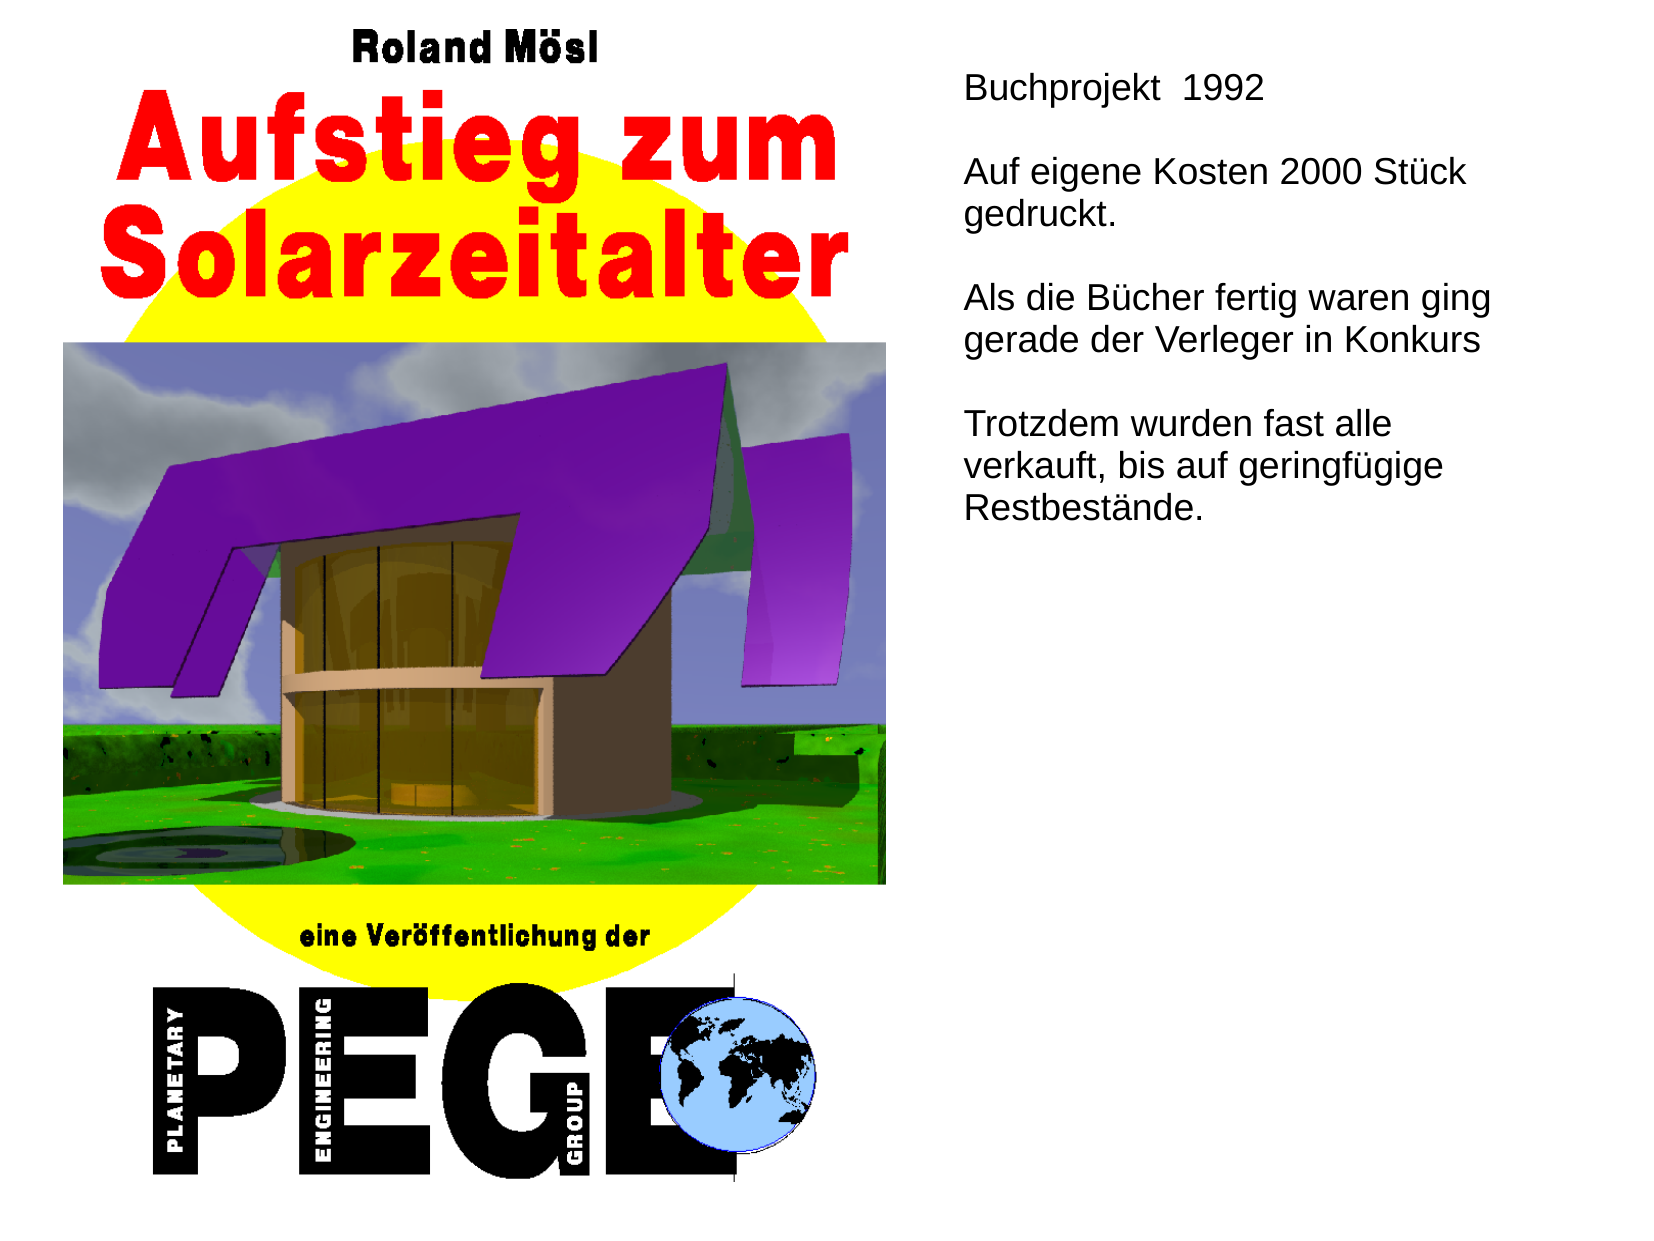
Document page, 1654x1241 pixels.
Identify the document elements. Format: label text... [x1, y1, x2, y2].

picture [63, 29, 886, 1182]
text_box Buchprojekt 1992 Auf eigene Kosten 2000 Stück gedruckt. Als die Bücher fertig waren ging gerade der Verleger in Konkurs Trotzdem wurden fast alle verkauft, bis auf geringfügige Restbestände. [948, 59, 1506, 1182]
